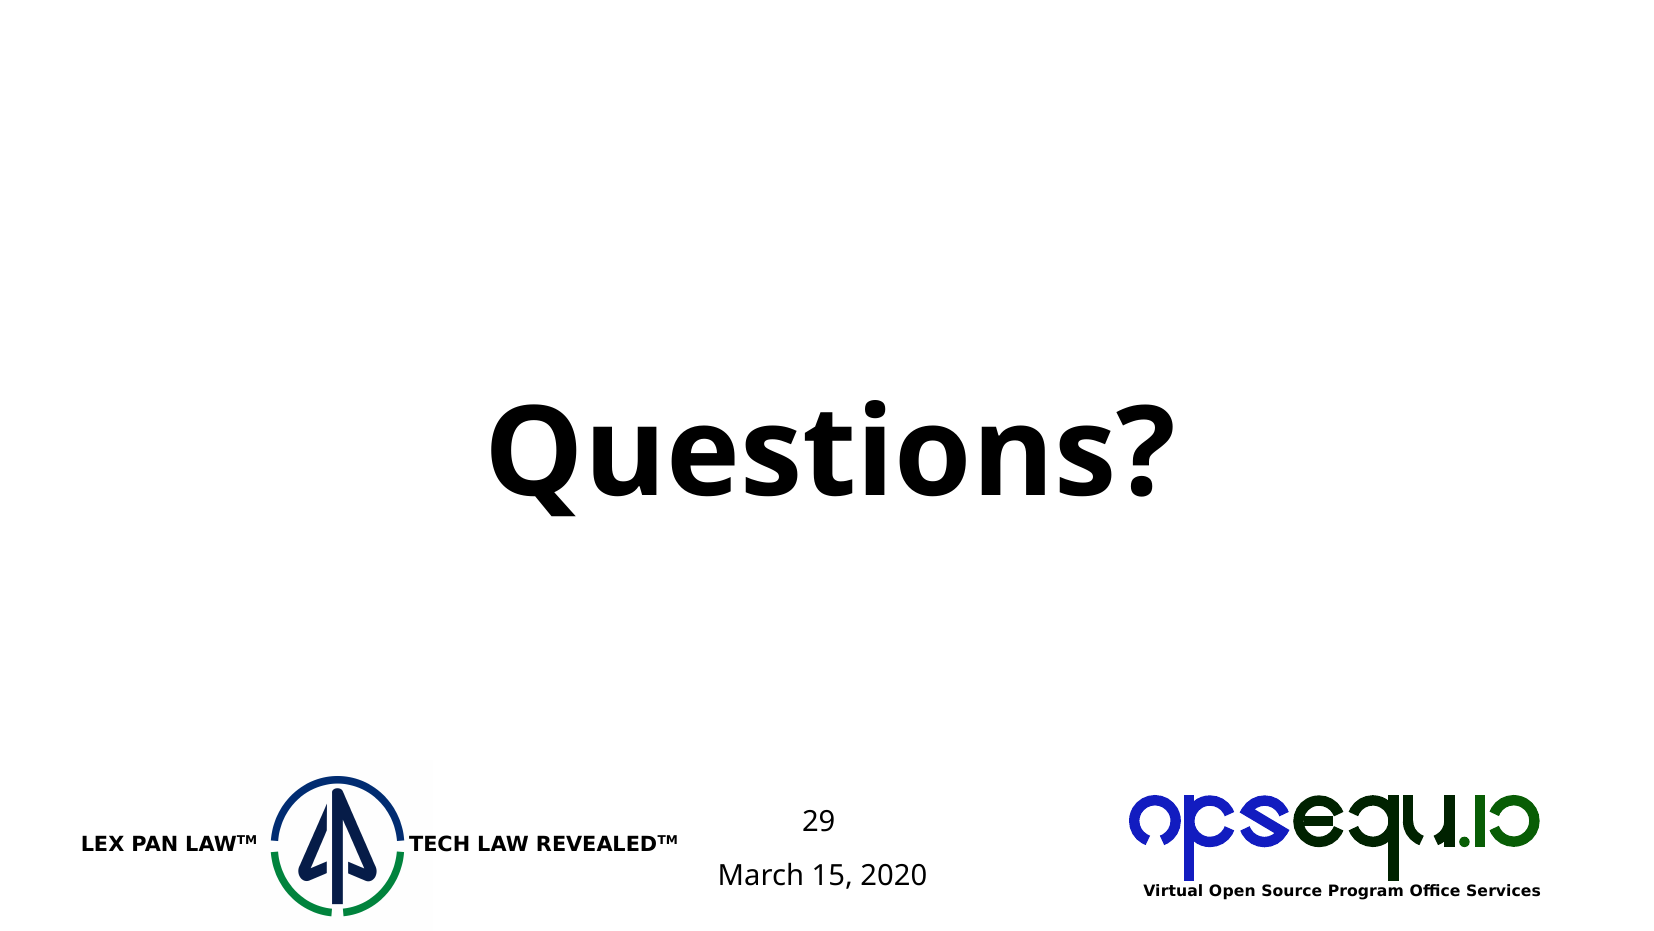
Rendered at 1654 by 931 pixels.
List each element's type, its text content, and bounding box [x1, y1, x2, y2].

title Questions? [86, 369, 1576, 526]
picture [240, 760, 433, 931]
